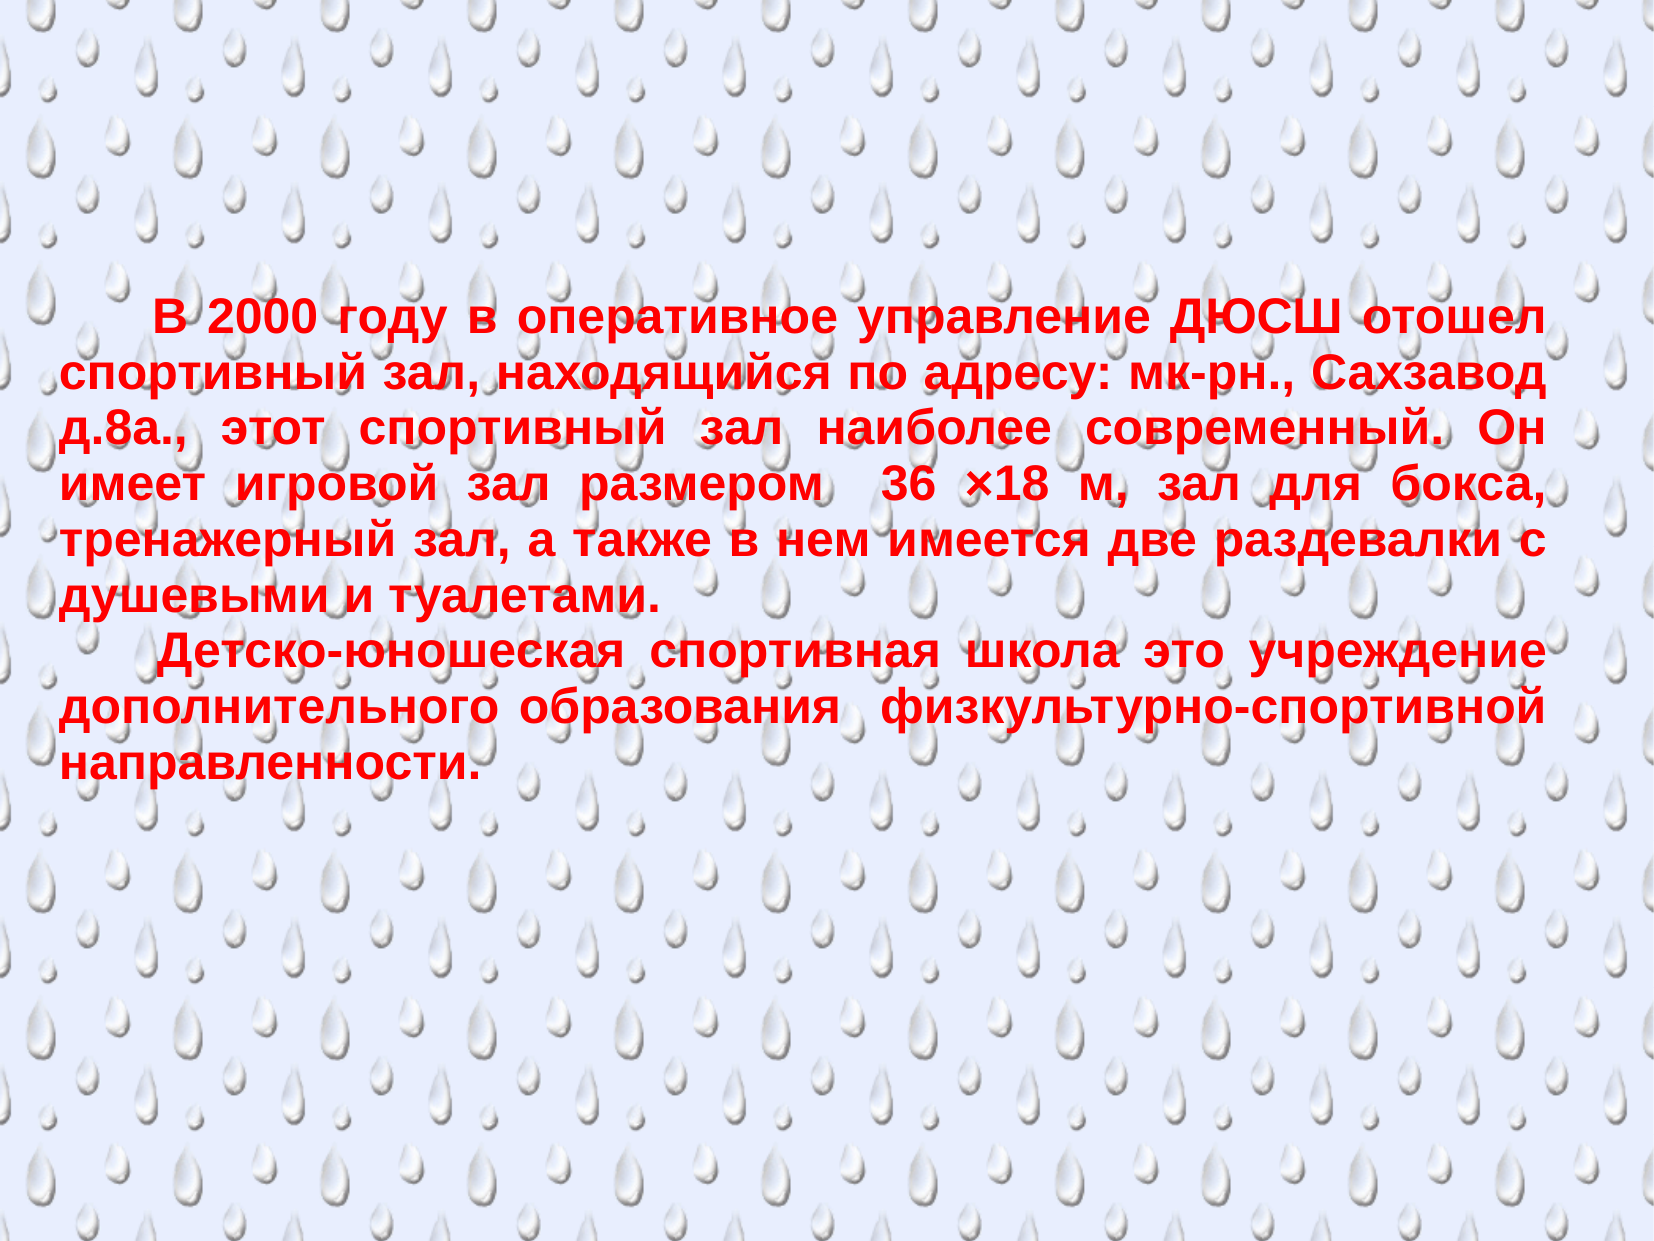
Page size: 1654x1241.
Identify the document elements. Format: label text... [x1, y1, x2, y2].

subtitle В 2000 году в оперативное управление ДЮСШ отошел спортивный зал, находящийся по адресу: мк-рн., Сахзавод д.8а., этот спортивный зал наиболее современный. Он имеет игровой зал размером 36 ×18 м, зал для бокса, тренажерный зал, а также в нем имеется две раздевалки с душевыми и туалетами. Детско-юношеская спортивная школа это учреждение дополнительного образования физкультурно-спортивной направленности. [59, 59, 1548, 1020]
picture [0, 0, 1654, 1241]
